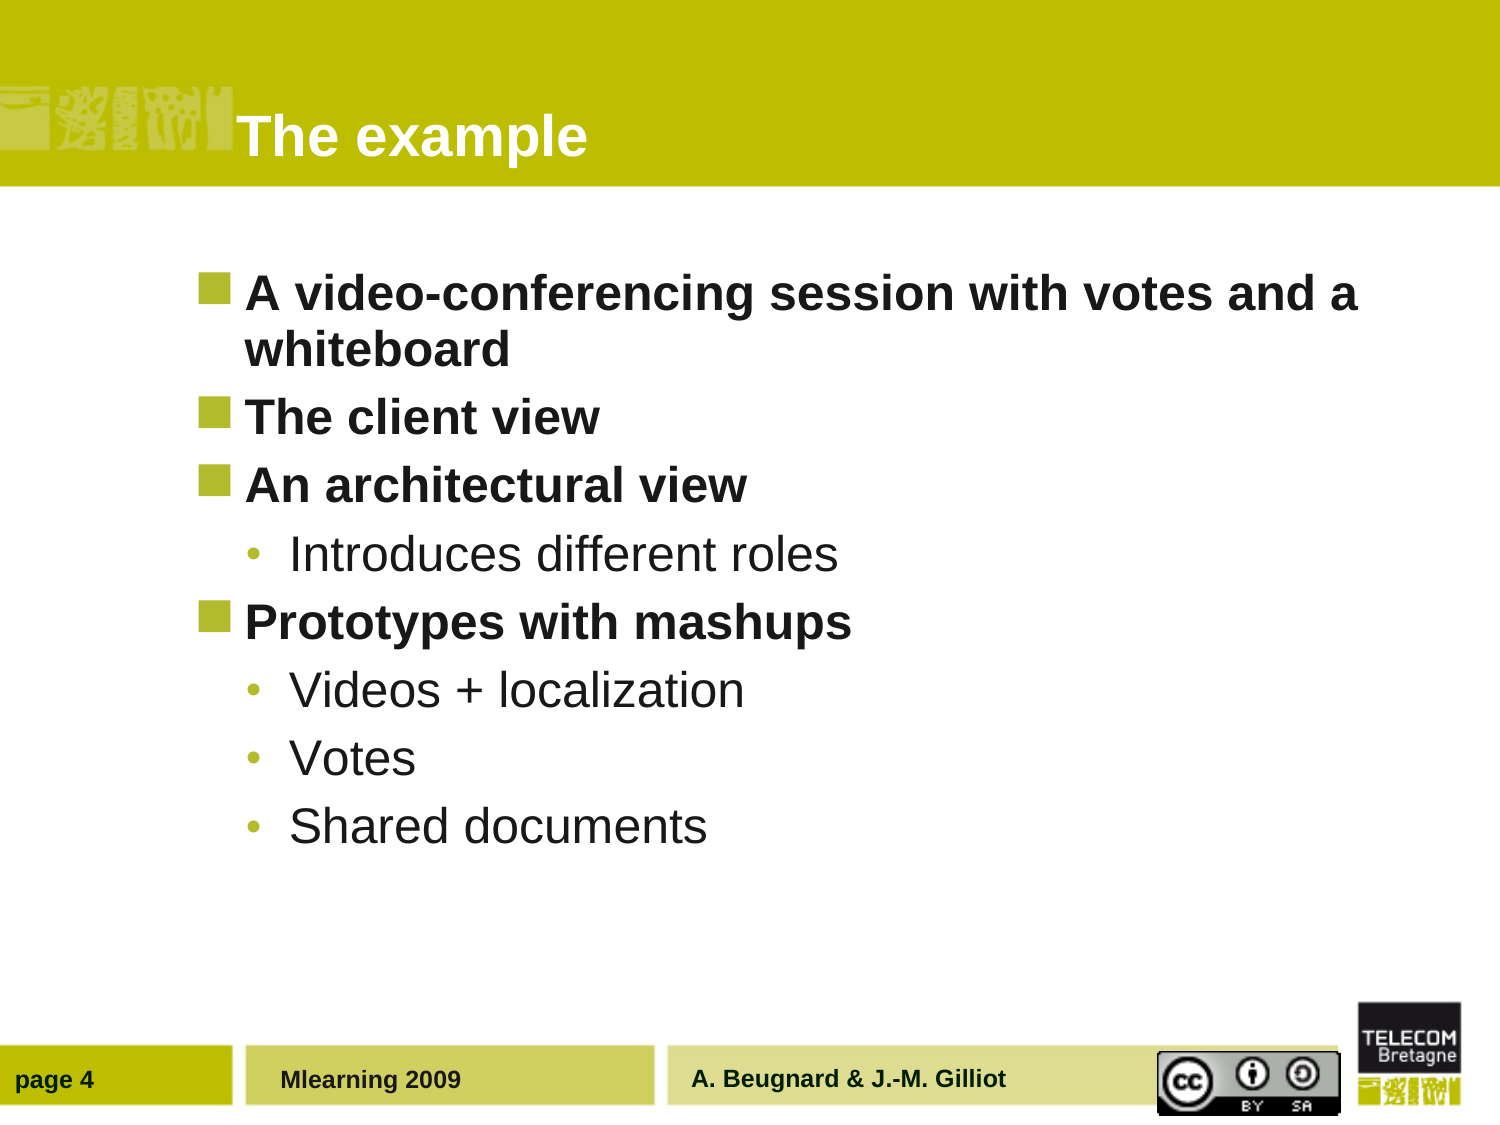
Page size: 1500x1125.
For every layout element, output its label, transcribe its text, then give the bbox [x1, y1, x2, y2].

title The example [236, 44, 1425, 233]
list A video-conferencing session with votes and a whiteboard The client view An architectural view Introduces different roles Prototypes with mashups Videos + localization Votes Shared documents [200, 265, 1459, 1002]
picture [0, 0, 1500, 1125]
